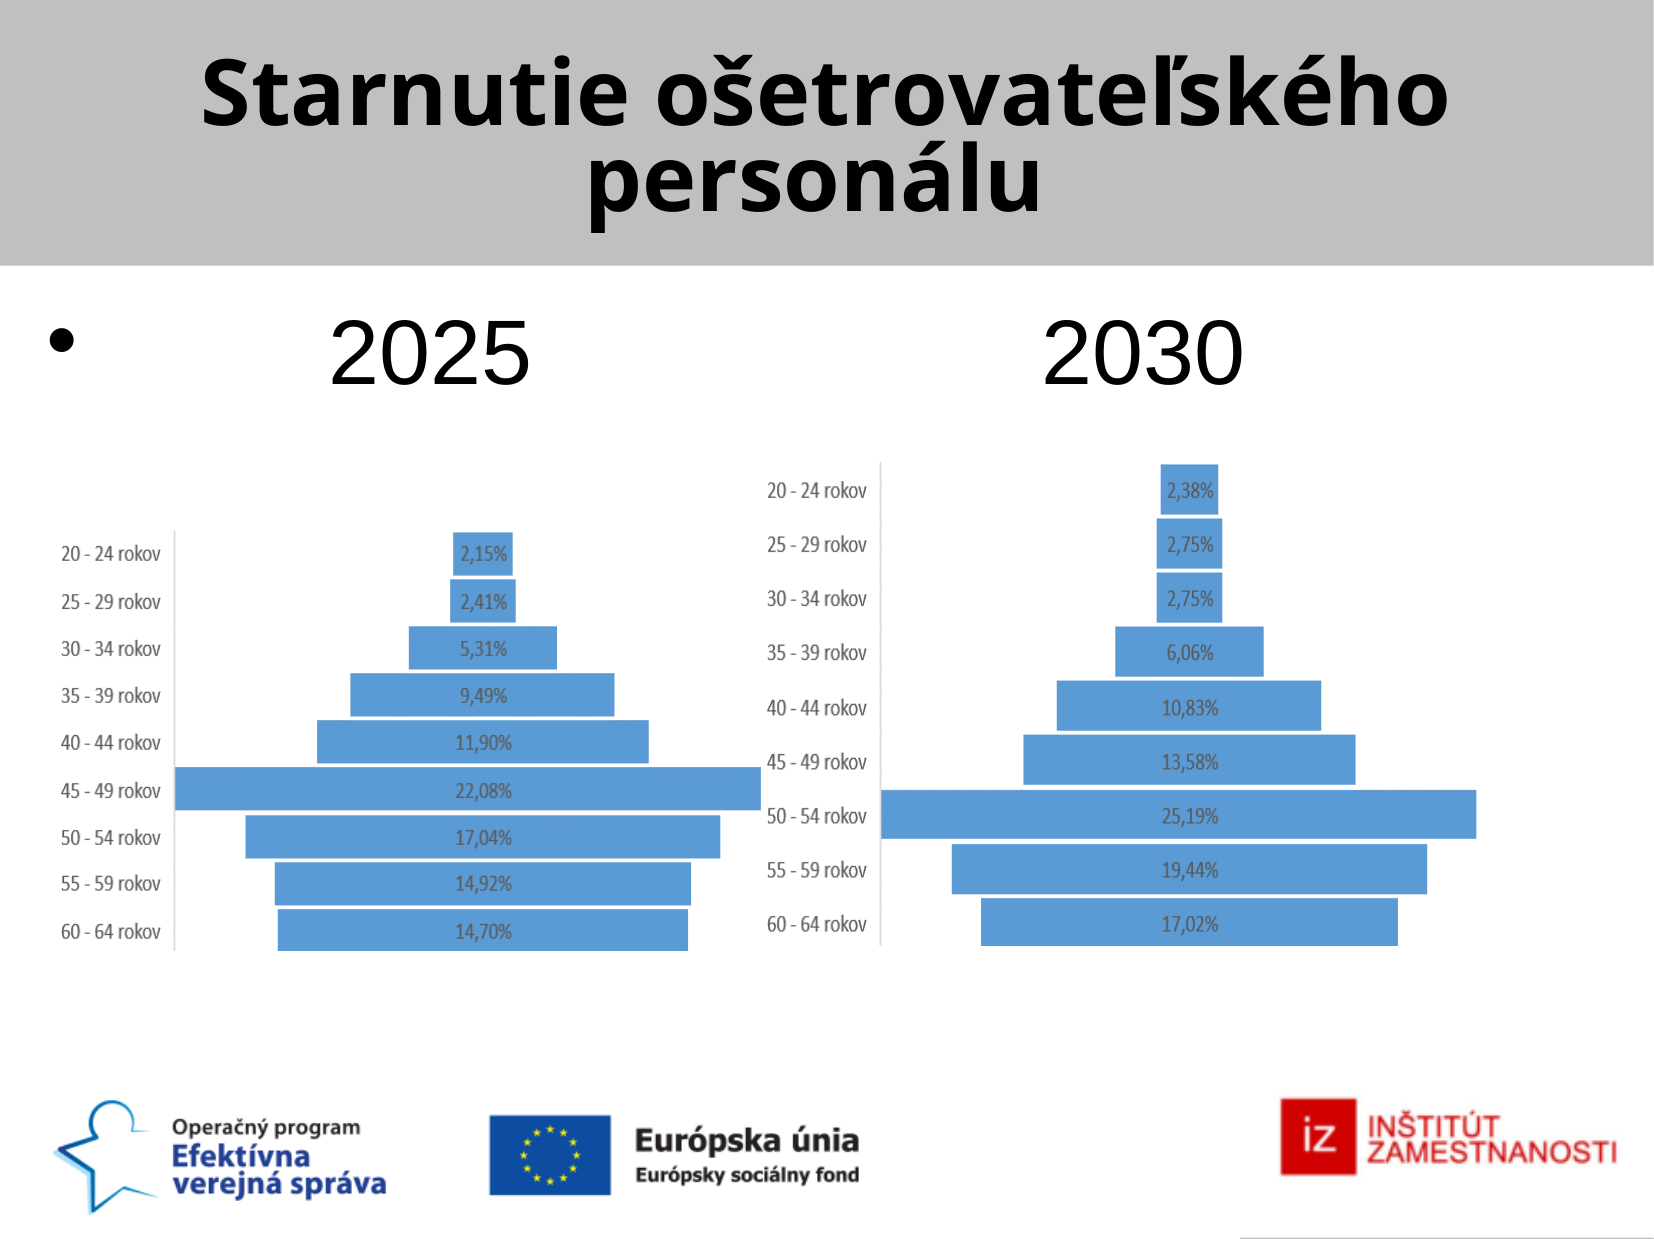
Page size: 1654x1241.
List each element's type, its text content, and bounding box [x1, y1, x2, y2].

picture [1240, 1033, 1654, 1241]
title Starnutie ošetrovateľského personálu [88, 29, 1565, 237]
picture [52, 444, 1477, 951]
list 2025 2030 [29, 295, 1533, 1077]
picture [29, 1077, 886, 1241]
